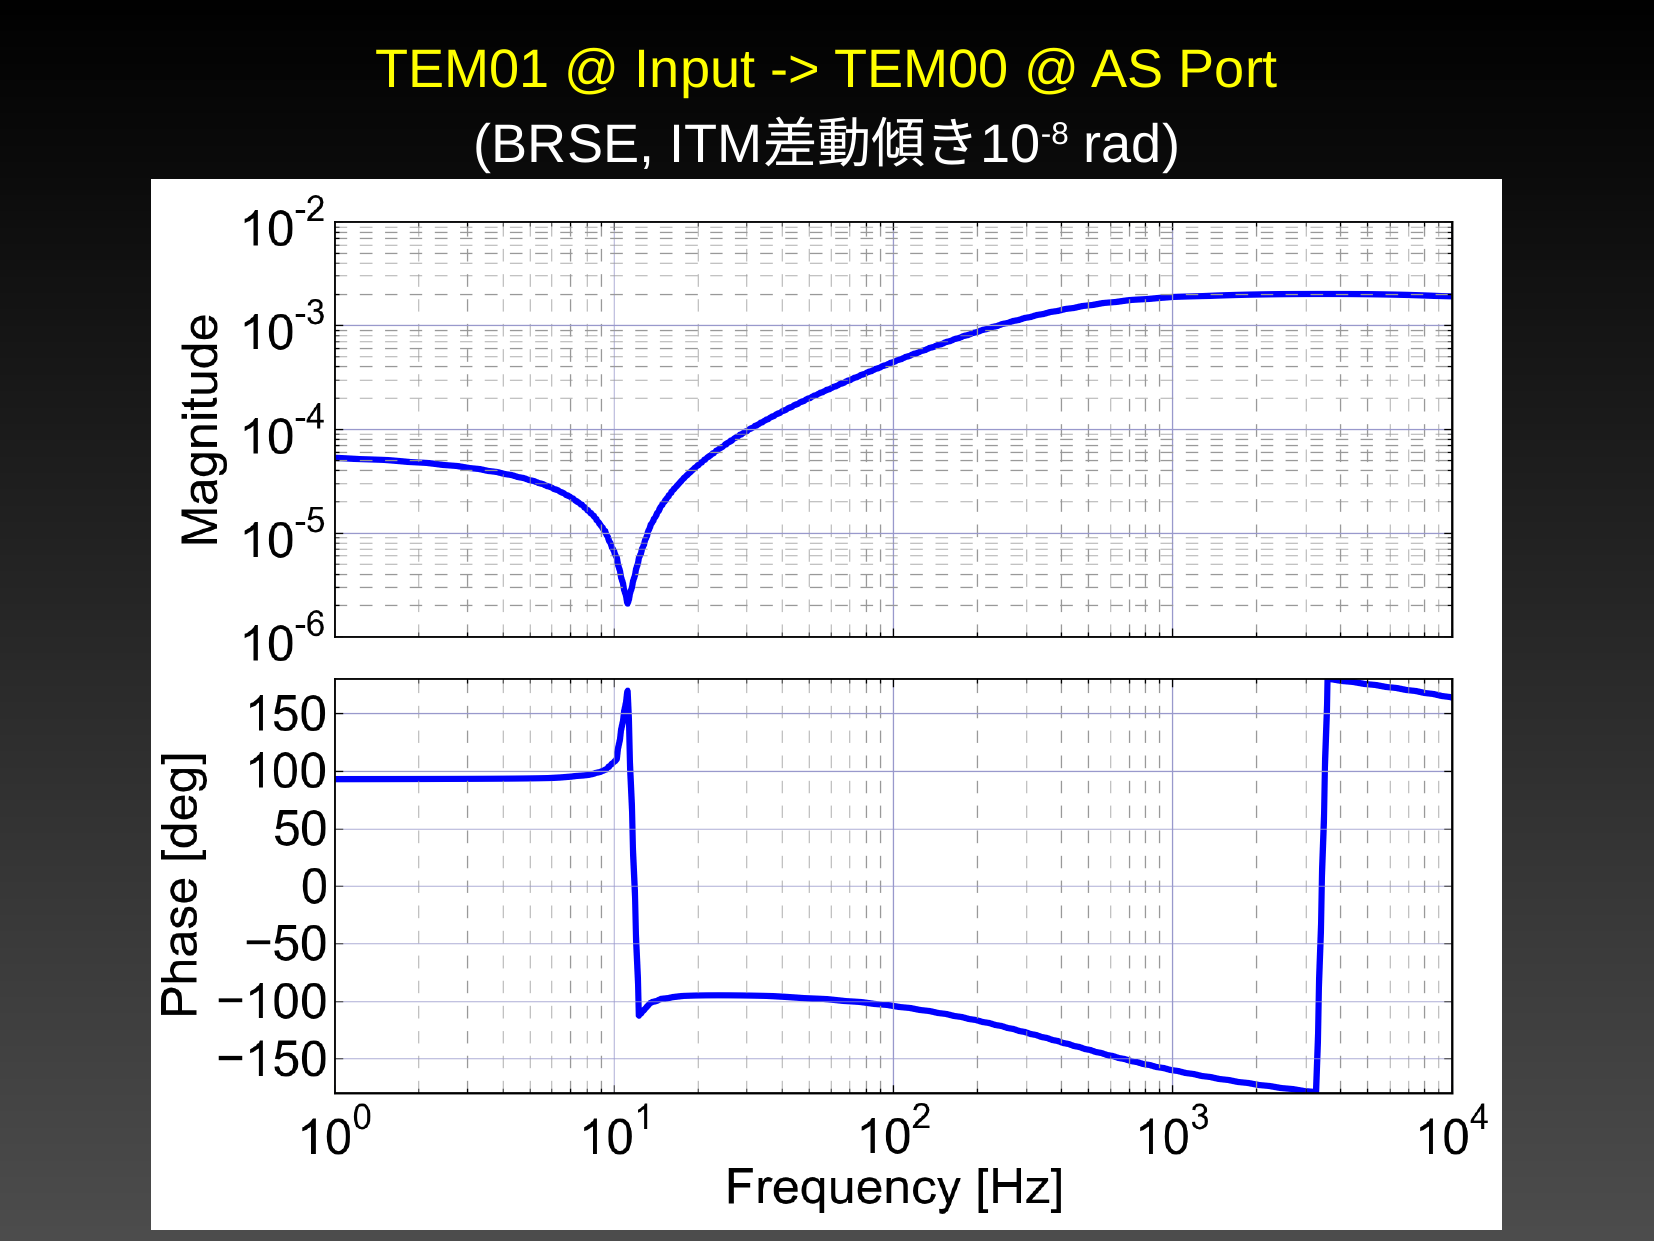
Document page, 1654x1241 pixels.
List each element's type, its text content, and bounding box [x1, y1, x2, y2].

text_box TEM01 @ Input -> TEM00 @ AS Port (BRSE, ITM差動傾き10-8 rad) [360, 31, 1294, 168]
picture [151, 179, 1502, 1230]
